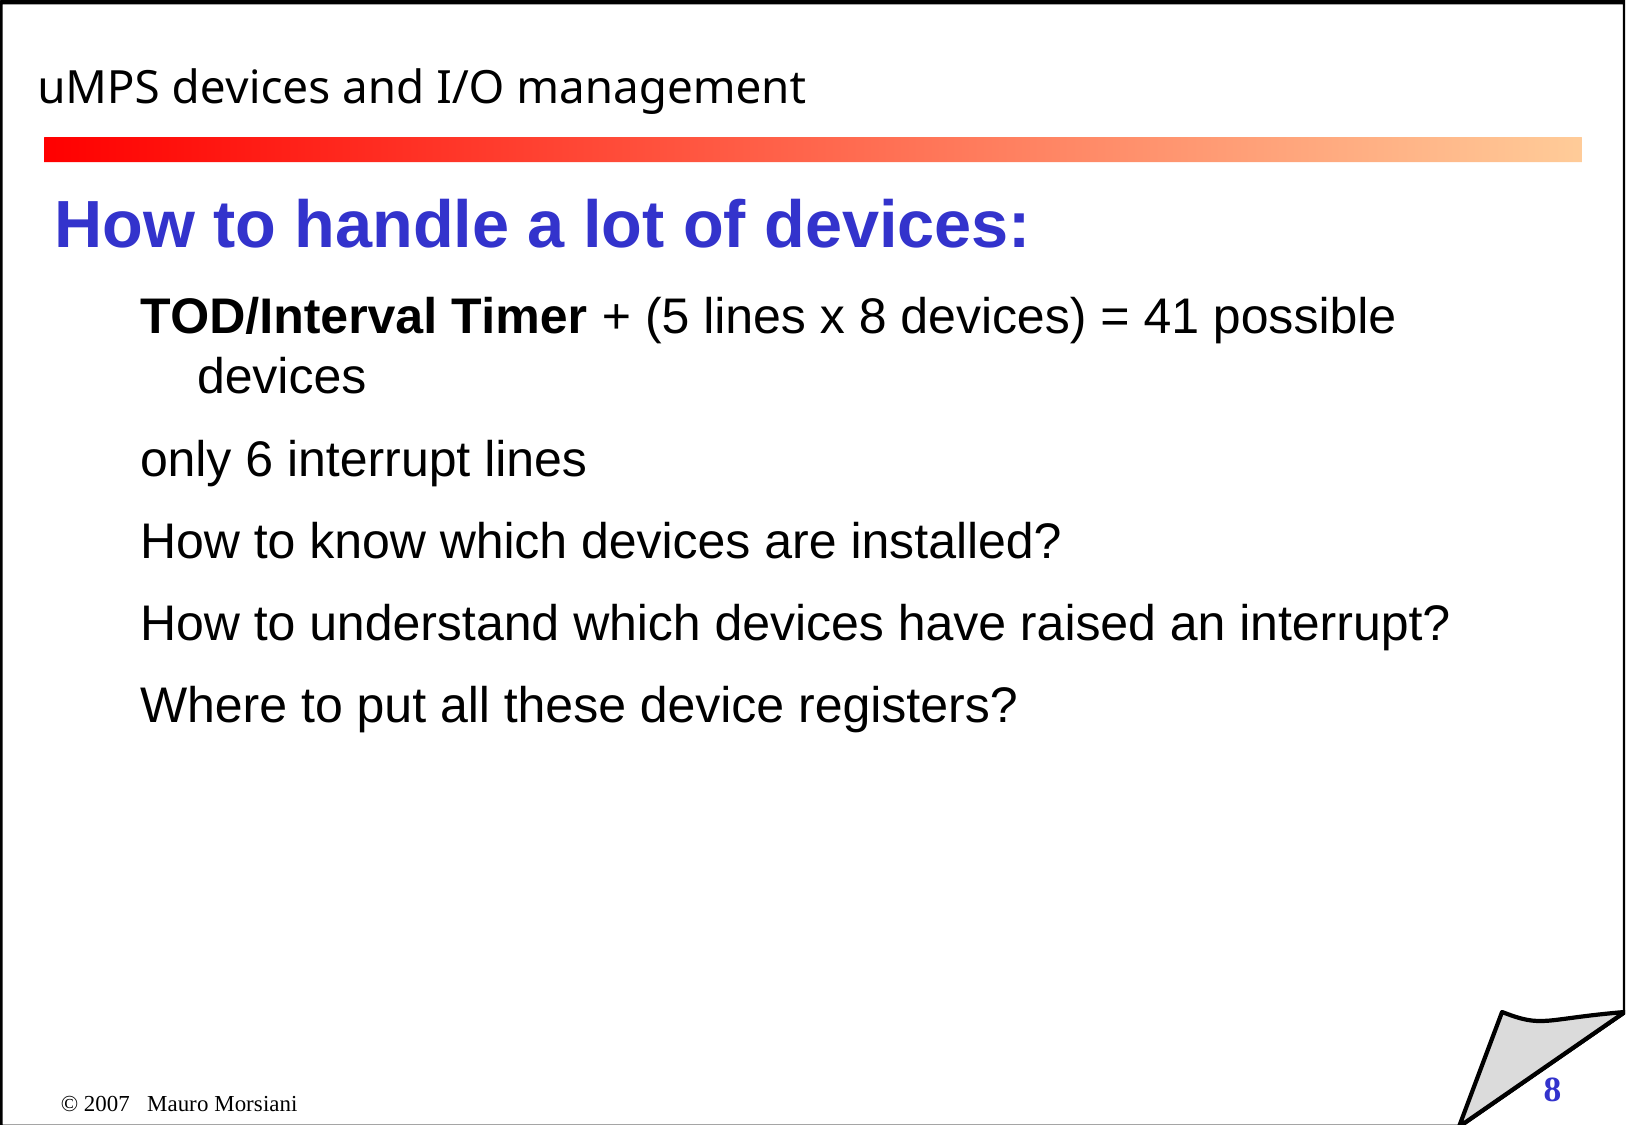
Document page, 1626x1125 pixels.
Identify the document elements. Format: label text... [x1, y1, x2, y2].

list How to handle a lot of devices: TOD/Interval Timer + (5 lines x 8 devices) = 41 possible devices only 6 interrupt lines How to know which devices are installed? How to understand which devices have raised an interrupt? Where to put all these device registers? [54, 187, 1571, 1124]
title uMPS devices and I/O management [37, 44, 1588, 131]
